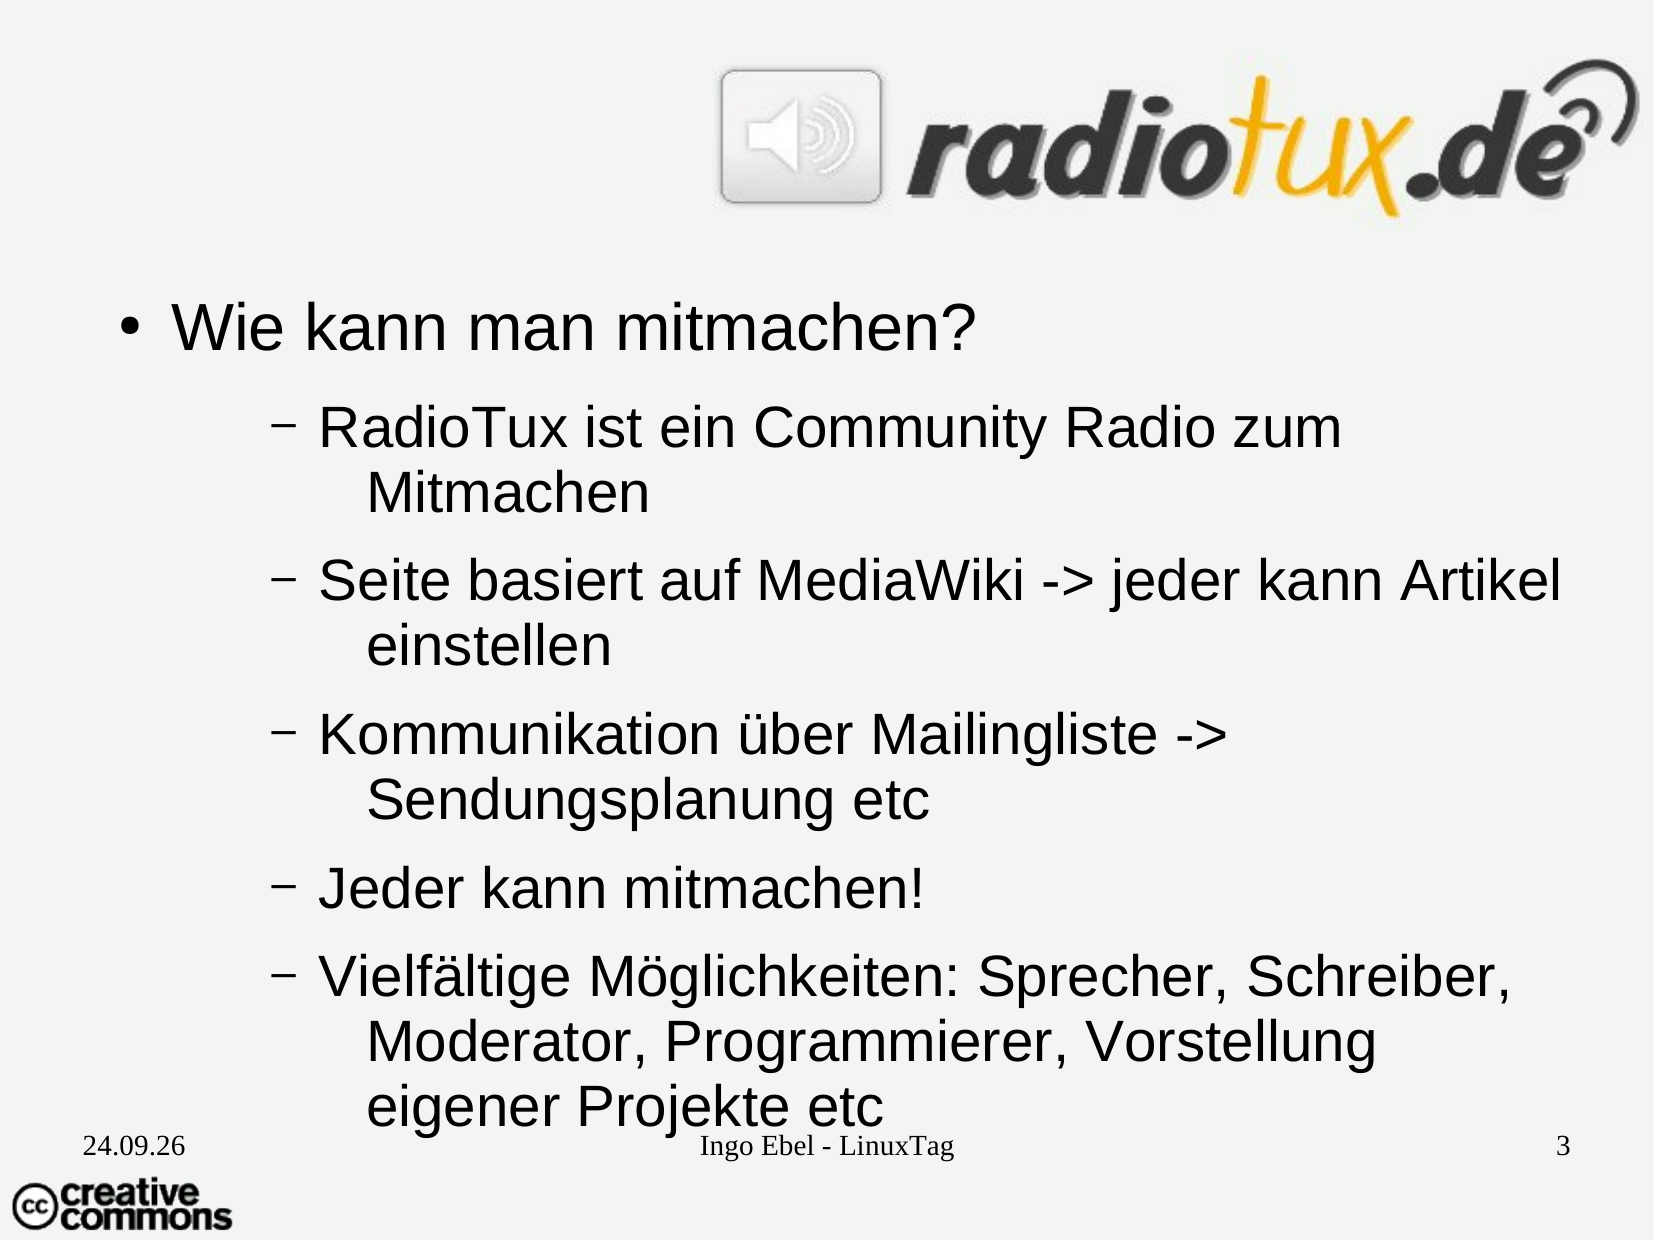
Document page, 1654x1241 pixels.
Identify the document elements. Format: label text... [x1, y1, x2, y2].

picture [0, 1121, 236, 1240]
list Wie kann man mitmachen? RadioTux ist ein Community Radio zum Mitmachen Seite basiert auf MediaWiki -> jeder kann Artikel einstellen Kommunikation über Mailingliste -> Sendungsplanung etc Jeder kann mitmachen! Vielfältige Möglichkeiten: Sprecher, Schreiber, Moderator, Programmierer, Vorstellung eigener Projekte etc [82, 290, 1571, 1109]
picture [649, 0, 1654, 266]
